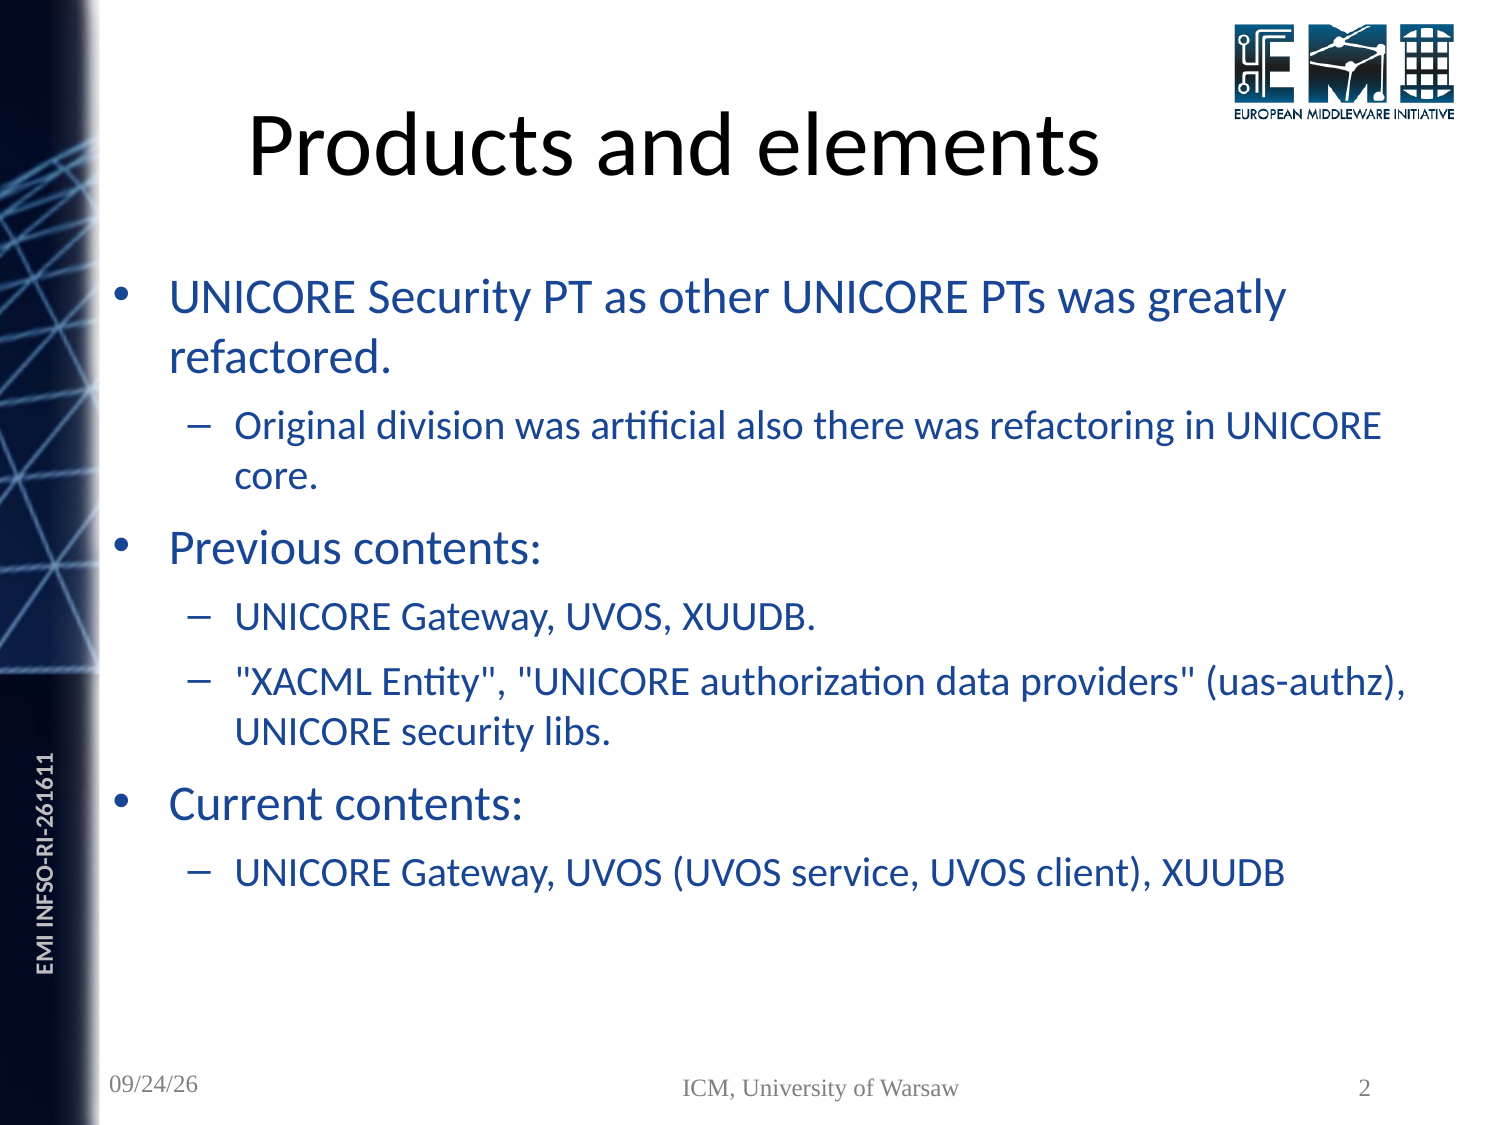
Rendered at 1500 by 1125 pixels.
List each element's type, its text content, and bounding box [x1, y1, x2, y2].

picture [0, 0, 111, 1125]
title Products and elements [112, 52, 1238, 226]
list UNICORE Security PT as other UNICORE PTs was greatly refactored. Original division was artificial also there was refactoring in UNICORE core. Previous contents: UNICORE Gateway, UVOS, XUUDB. "XACML Entity", "UNICORE authorization data providers" (uas-authz), UNICORE security libs. Current contents: UNICORE Gateway, UVOS (UVOS service, UVOS client), XUUDB [112, 263, 1425, 991]
picture [1185, 8, 1500, 140]
